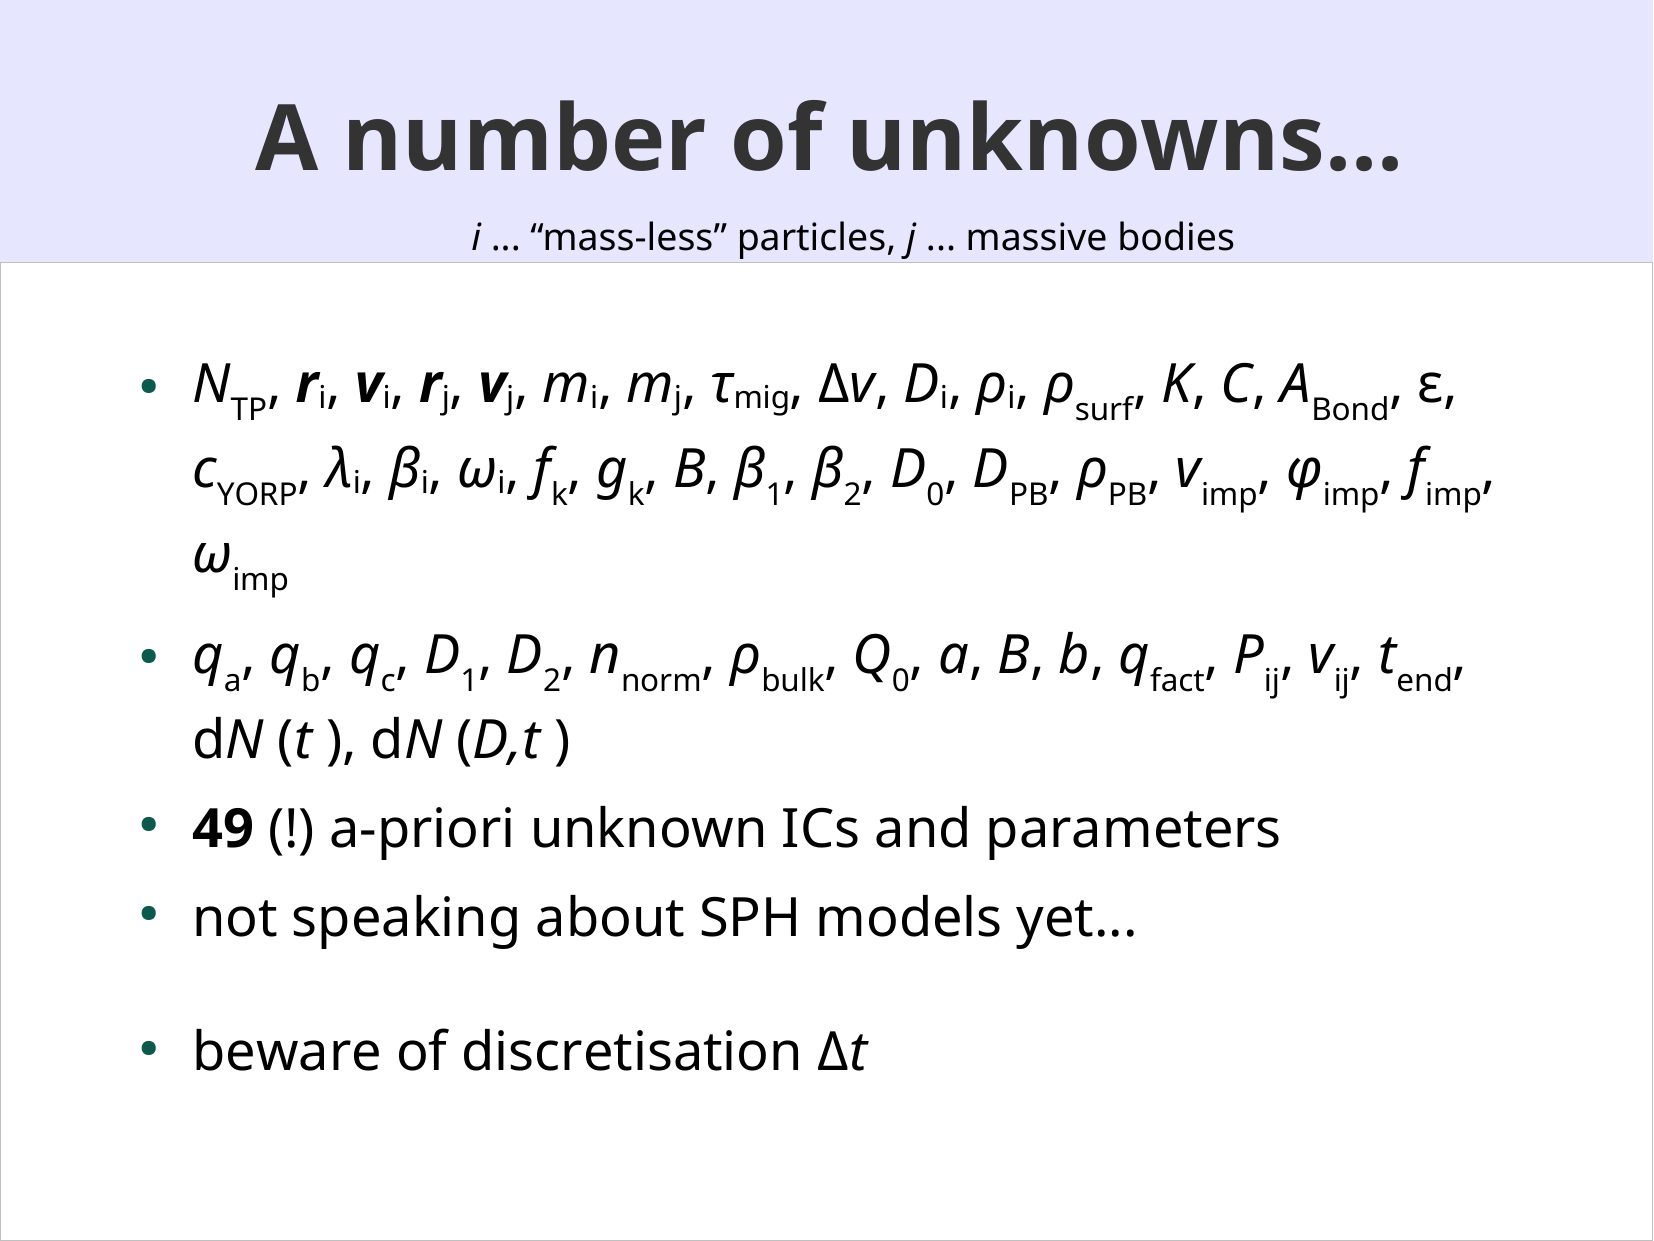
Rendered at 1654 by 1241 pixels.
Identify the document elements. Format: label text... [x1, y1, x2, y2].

list NTP, ri, vi, rj, vj, mi, mj, τmig, Δv, Di, ρi, ρsurf, K, C, ABond, ε, cYORP, λi, βi, ωi, fk, gk, B, β1, β2, D0, DPB, ρPB, vimp, φimp, fimp, ωimp qa, qb, qc, D1, D2, nnorm, ρbulk, Q0, a, B, b, qfact, Pij, vij, tend, dN (t ), dN (D,t ) 49 (!) a-priori unknown ICs and parameters not speaking about SPH models yet... beware of discretisation Δt [121, 344, 1534, 1065]
title A number of unknowns... [124, 31, 1536, 239]
text_box i ... “mass-less” particles, j ... massive bodies [456, 203, 1175, 263]
